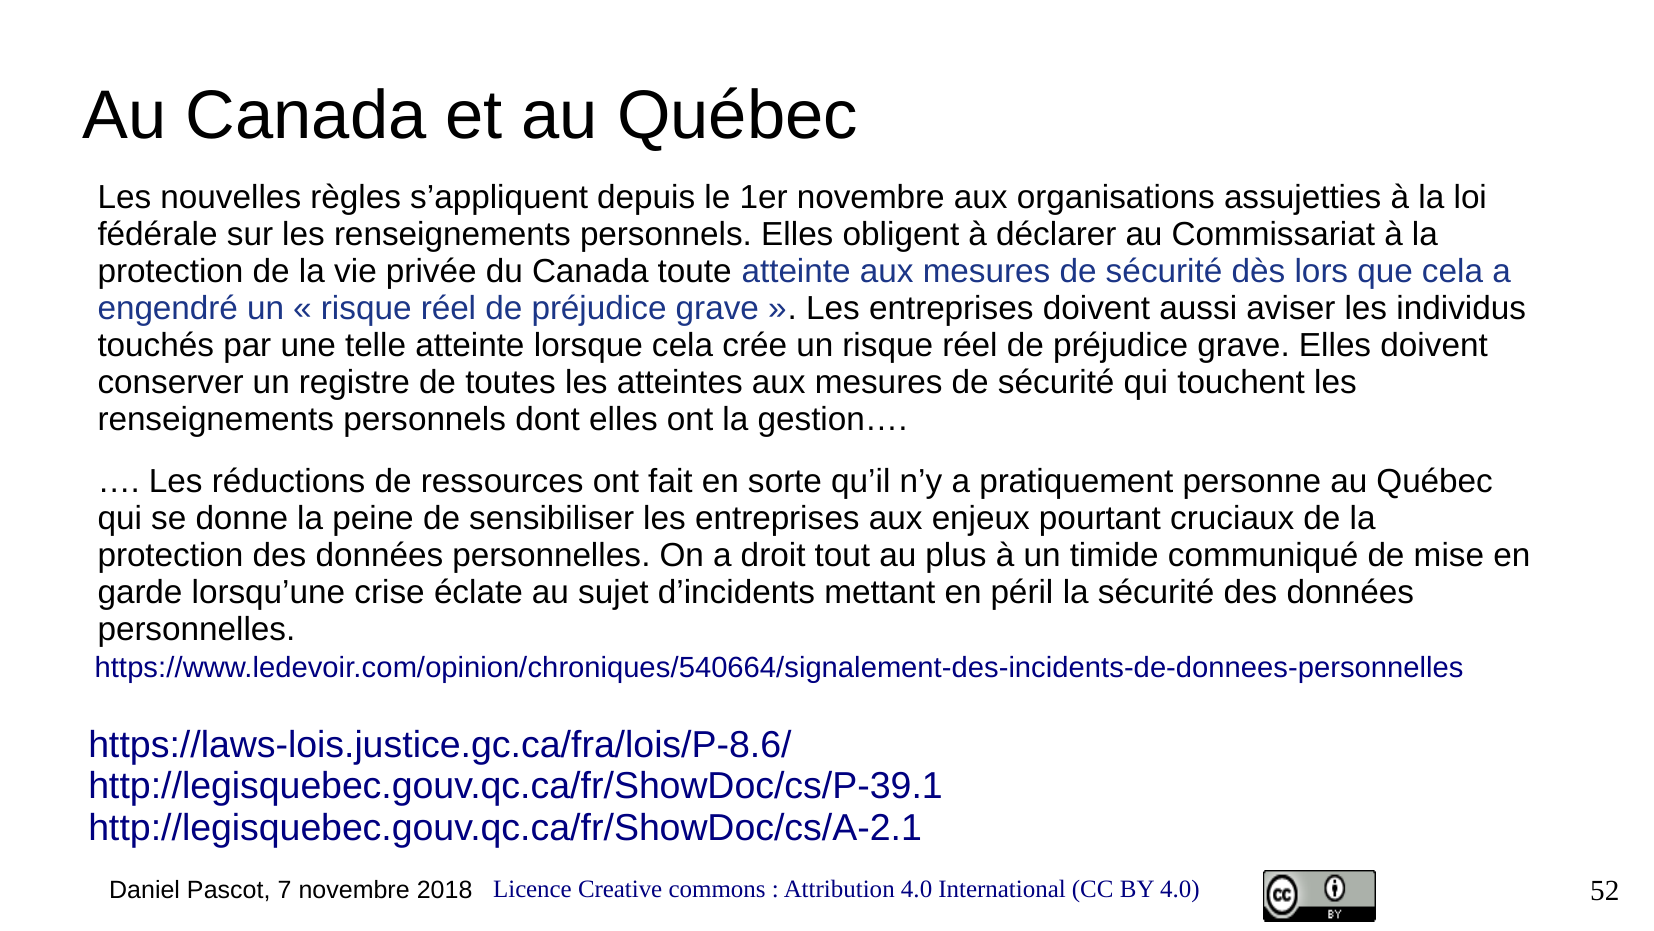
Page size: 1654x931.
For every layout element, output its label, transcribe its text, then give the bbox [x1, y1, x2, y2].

title Au Canada et au Québec [82, 37, 1571, 193]
text_box https://www.ledevoir.com/opinion/chroniques/540664/signalement-des-incidents-de-donnees-personnelles [79, 643, 1648, 743]
text_box http://legisquebec.gouv.qc.ca/fr/ShowDoc/cs/A-2.1 [73, 798, 938, 856]
text_box http://legisquebec.gouv.qc.ca/fr/ShowDoc/cs/P-39.1 [73, 757, 958, 815]
picture [1263, 870, 1376, 922]
text_box Les nouvelles règles s’appliquent depuis le 1er novembre aux organisations assujetties à la loi fédérale sur les renseignements personnels. Elles obligent à déclarer au Commissariat à la protection de la vie privée du Canada toute atteinte aux mesures de sécurité dès lors que cela a engendré un « risque réel de préjudice grave ». Les entreprises doivent aussi aviser les individus touchés par une telle atteinte lorsque cela crée un risque réel de préjudice grave. Elles doivent conserver un registre de toutes les atteintes aux mesures de sécurité qui touchent les renseignements personnels dont elles ont la gestion…. …. Les réductions de ressources ont fait en sorte qu’il n’y a pratiquement personne au Québec qui se donne la peine de sensibiliser les entreprises aux enjeux pourtant cruciaux de la protection des données personnelles. On a droit tout au plus à un timide communiqué de mise en garde lorsqu’une crise éclate au sujet d’incidents mettant en péril la sécurité des données personnelles. [82, 171, 1548, 643]
text_box https://laws-lois.justice.gc.ca/fra/lois/P-8.6/ [73, 716, 807, 757]
